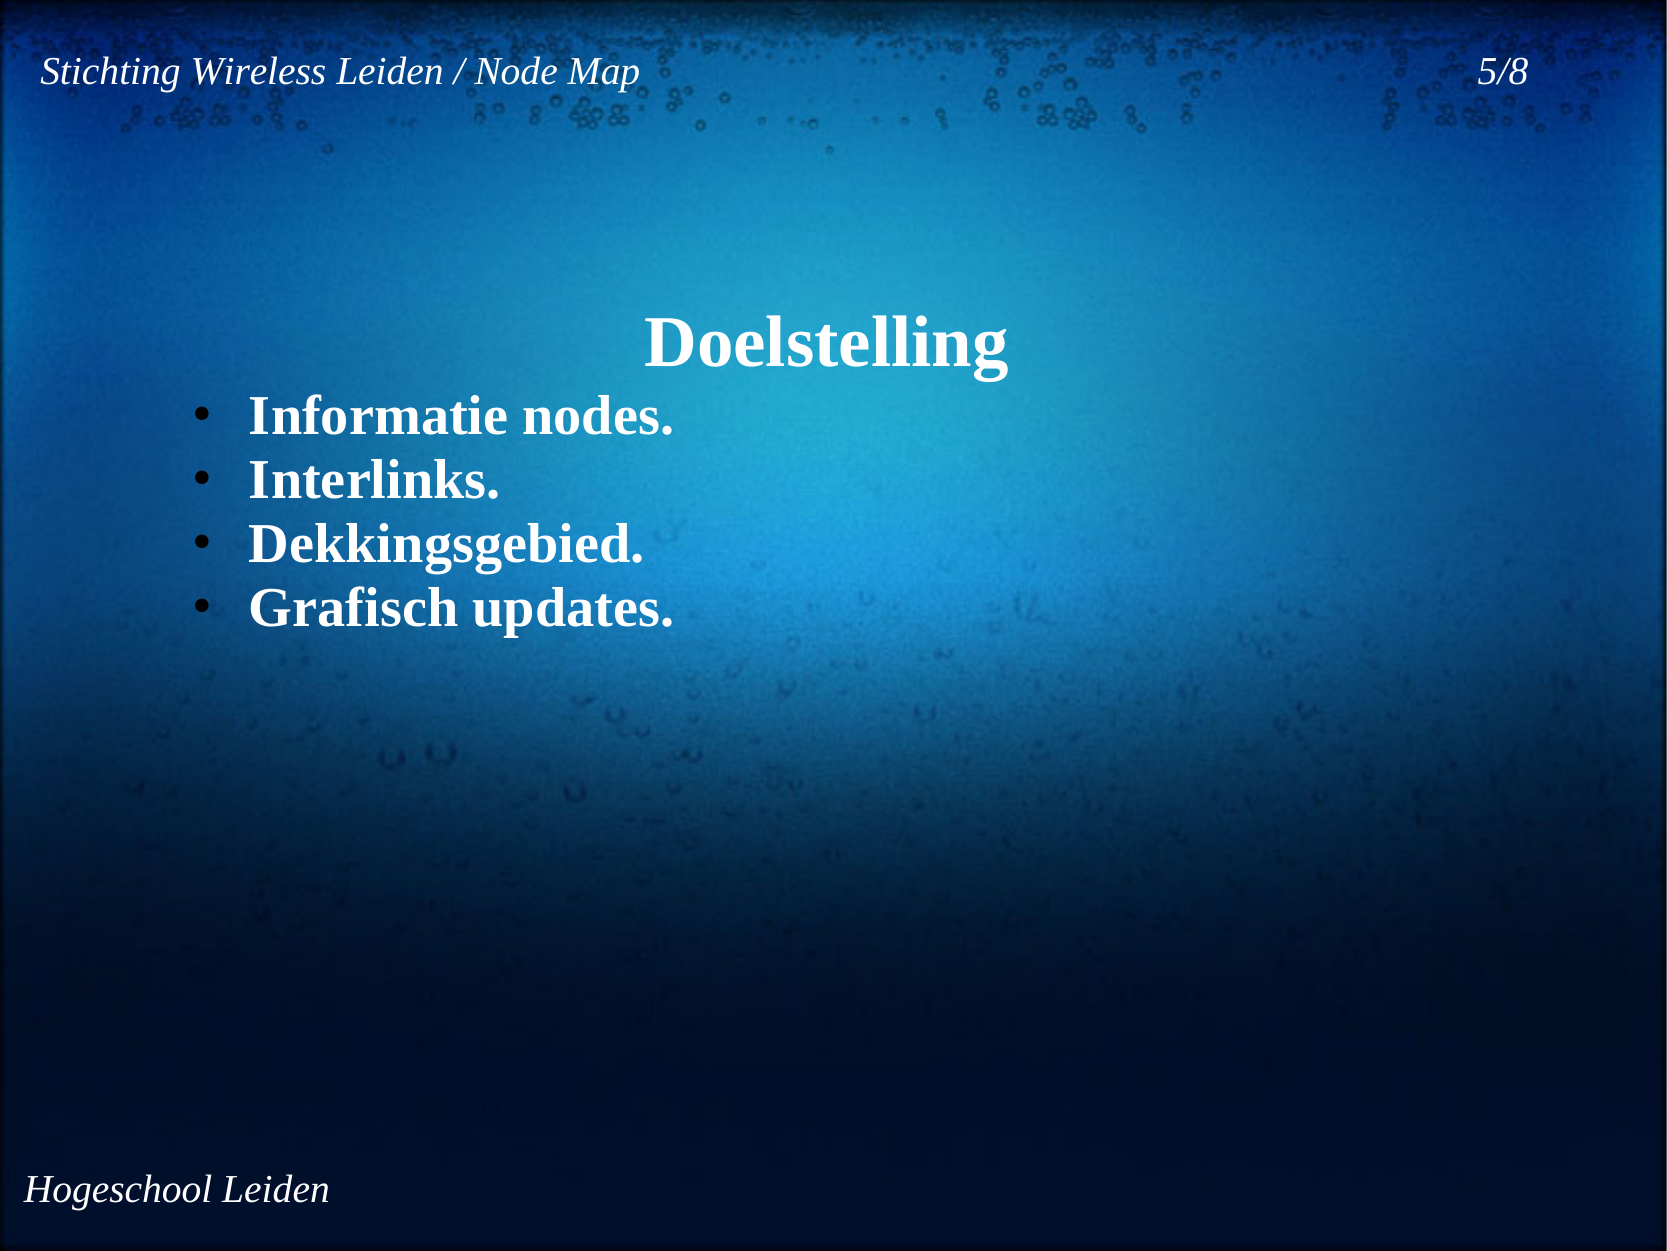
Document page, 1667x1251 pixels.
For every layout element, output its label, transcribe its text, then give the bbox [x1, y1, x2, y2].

title Stichting Wireless Leiden / Node Map 5/8 [40, 48, 1629, 96]
text_box Hogeschool Leiden [23, 1166, 1612, 1212]
list Doelstelling Informatie nodes. Interlinks. Dekkingsgebied. Grafisch updates. [173, 300, 1480, 857]
picture [0, 0, 1667, 1251]
